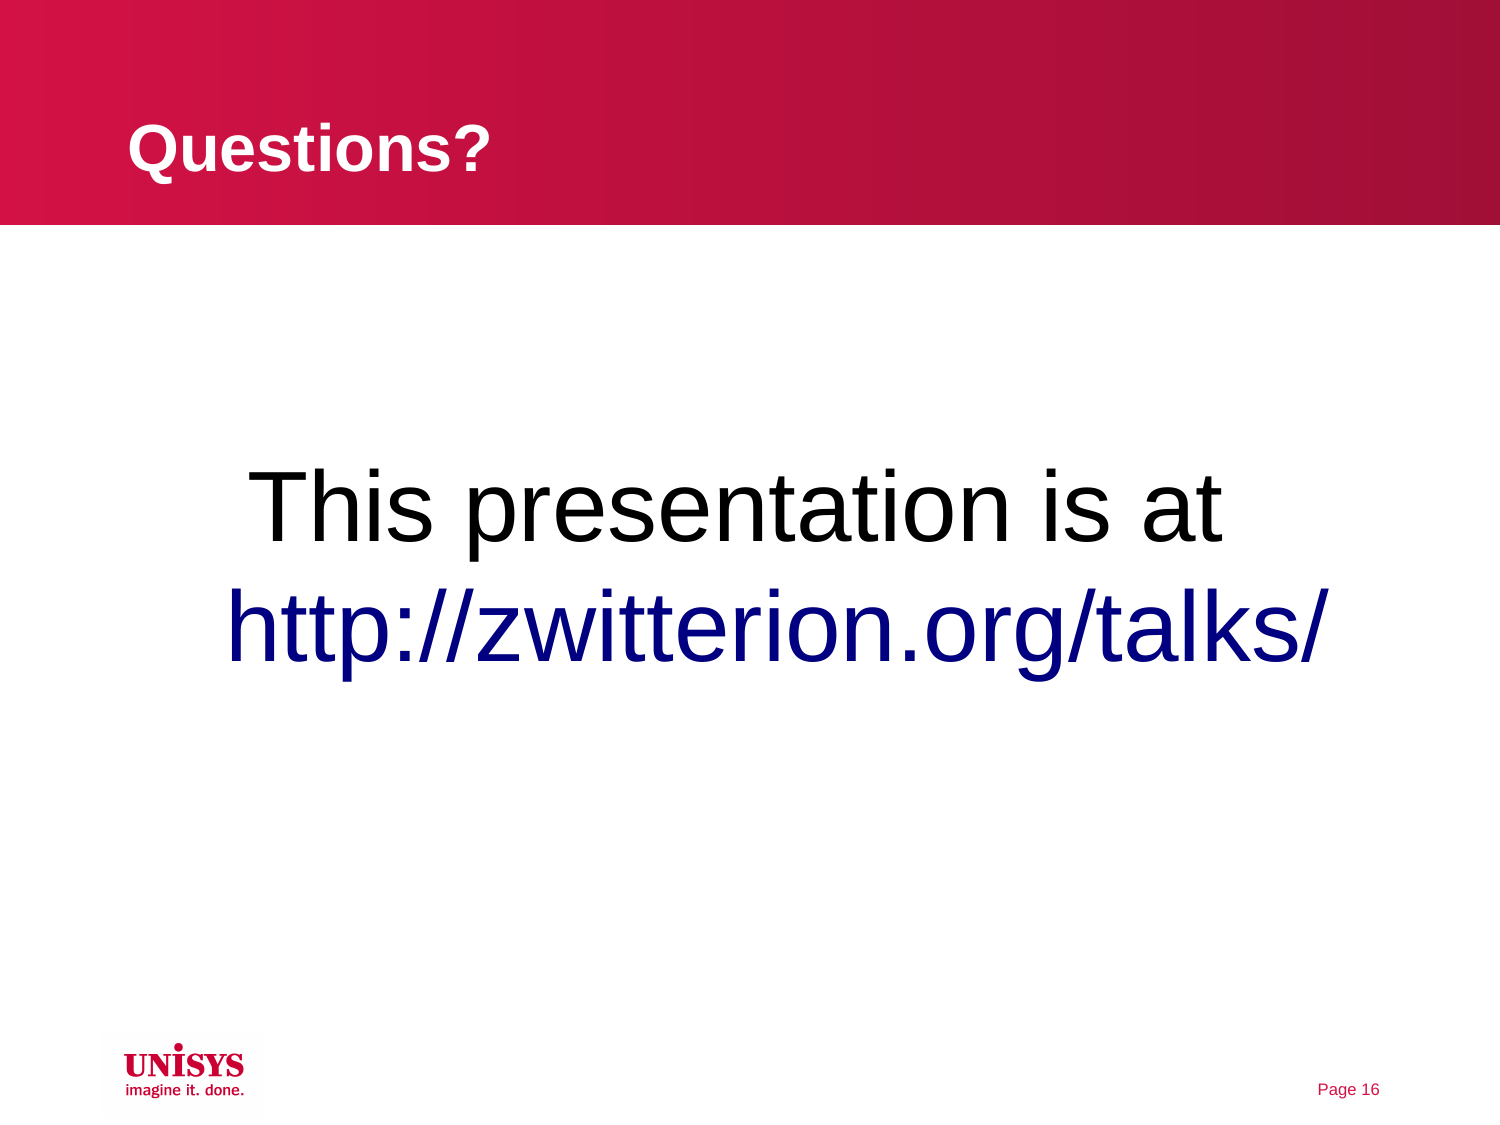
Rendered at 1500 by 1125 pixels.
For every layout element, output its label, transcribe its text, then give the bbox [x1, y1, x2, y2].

picture [101, 1031, 265, 1118]
list This presentation is at http://zwitterion.org/talks/ [112, 284, 1387, 1019]
title Questions? [112, 6, 1387, 194]
